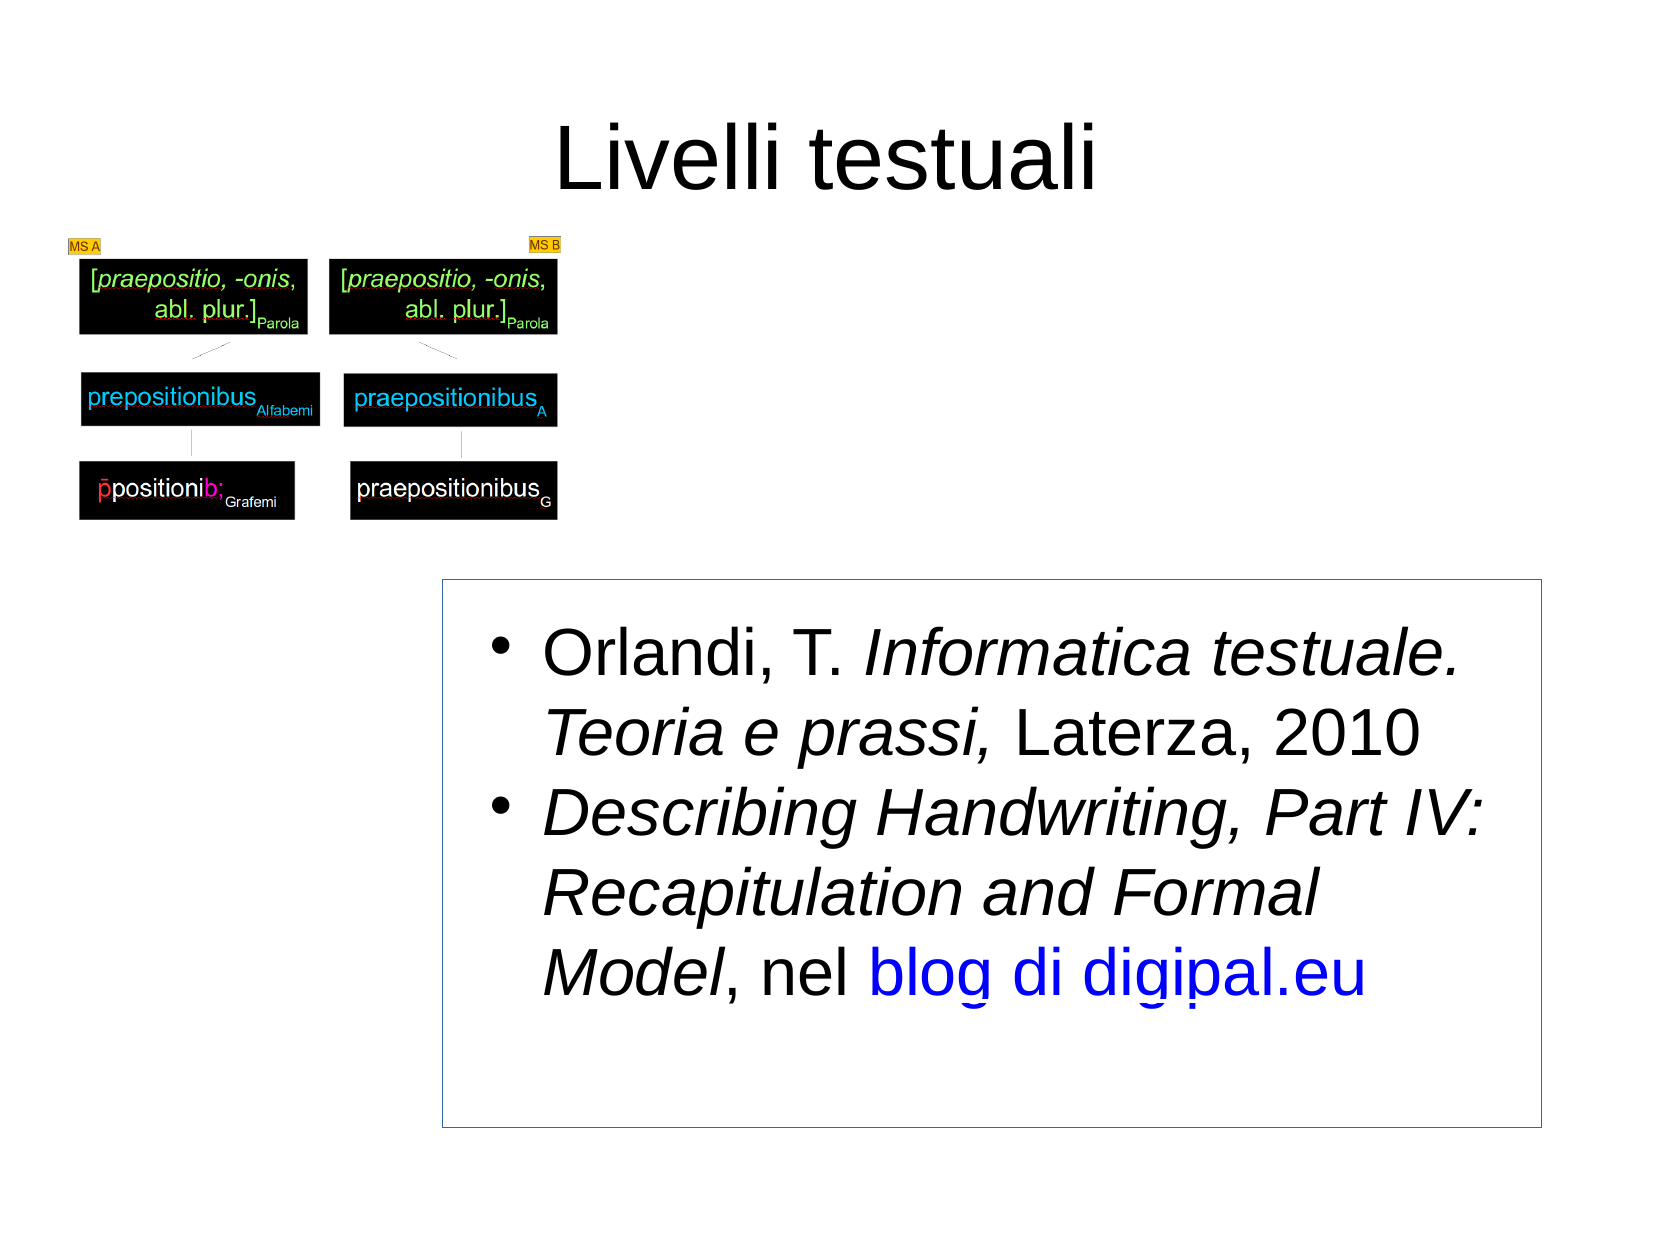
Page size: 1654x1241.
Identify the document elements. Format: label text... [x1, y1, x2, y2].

text_box Livelli testuali [82, 49, 1571, 257]
text_box Orlandi, T. Informatica testuale. Teoria e prassi, Laterza, 2010 Describing Handwriting, Part IV: Recapitulation and Formal Model, nel blog di digipal.eu [442, 579, 1542, 1128]
picture [68, 236, 561, 520]
